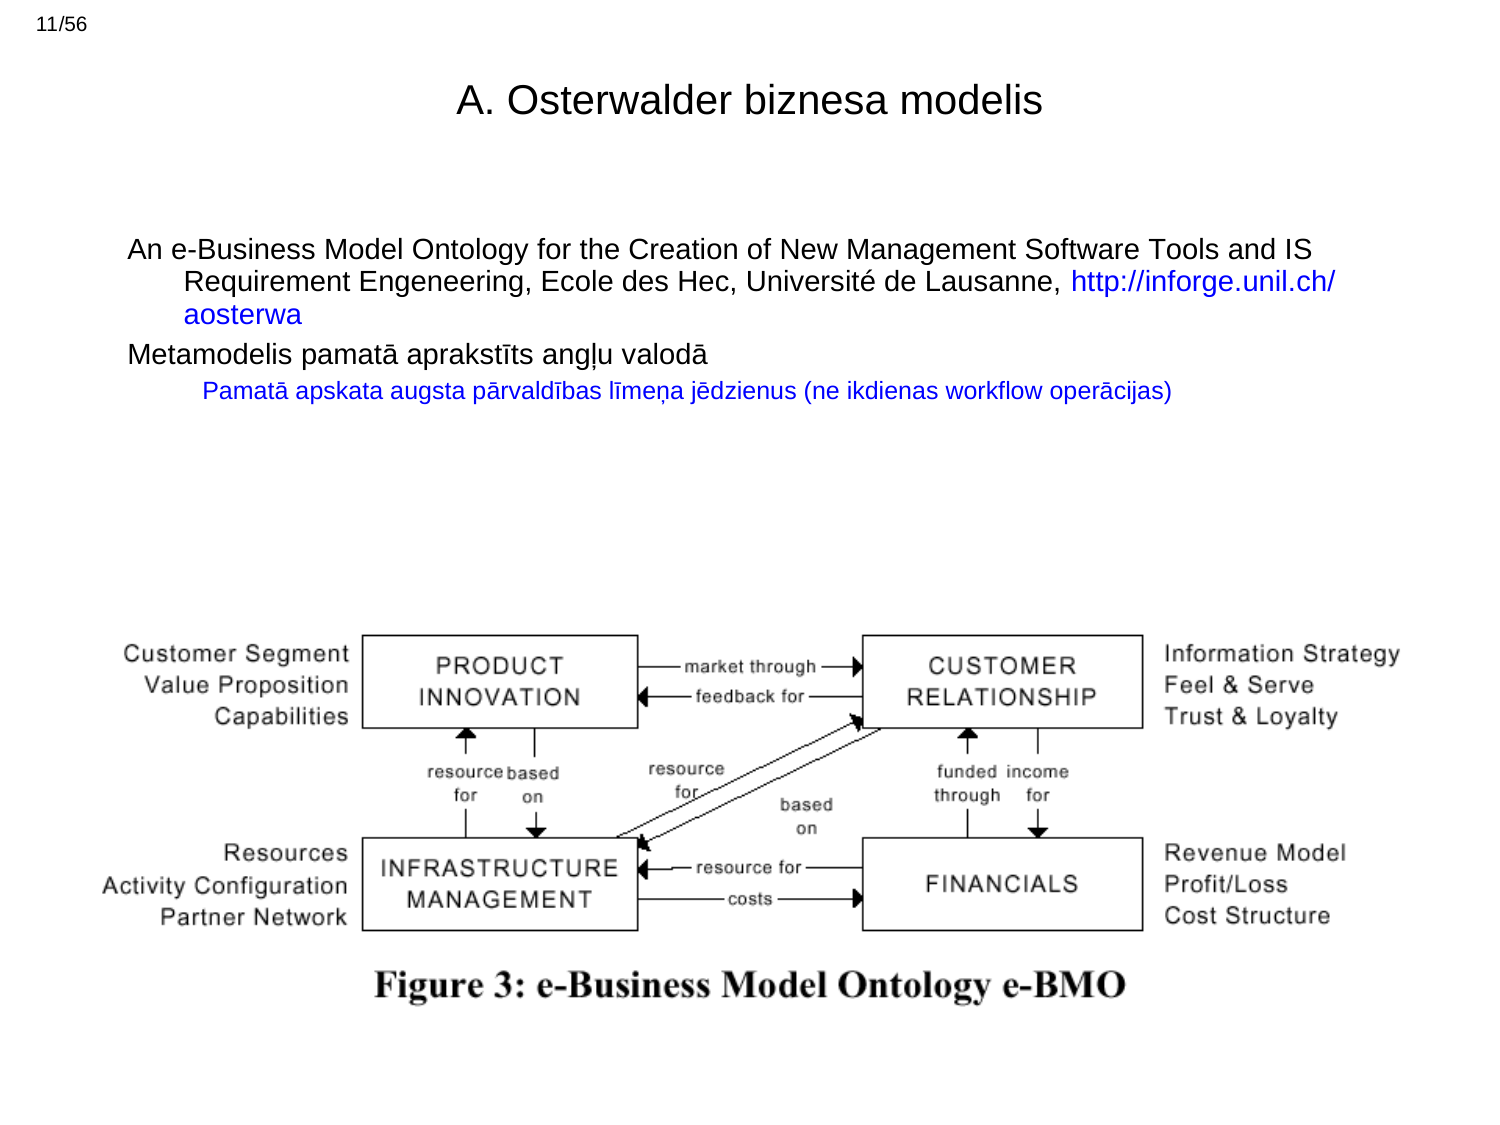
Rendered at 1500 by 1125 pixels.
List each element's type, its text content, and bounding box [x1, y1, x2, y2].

list An e-Business Model Ontology for the Creation of New Management Software Tools and IS Requirement Engeneering, Ecole des Hec, Université de Lausanne, http://inforge.unil.ch/aosterwa Metamodelis pamatā aprakstīts angļu valodā Pamatā apskata augsta pārvaldības līmeņa jēdzienus (ne ikdienas workflow operācijas) [112, 224, 1388, 463]
title A. Osterwalder biznesa modelis [112, 37, 1388, 163]
chart [87, 624, 1411, 1010]
